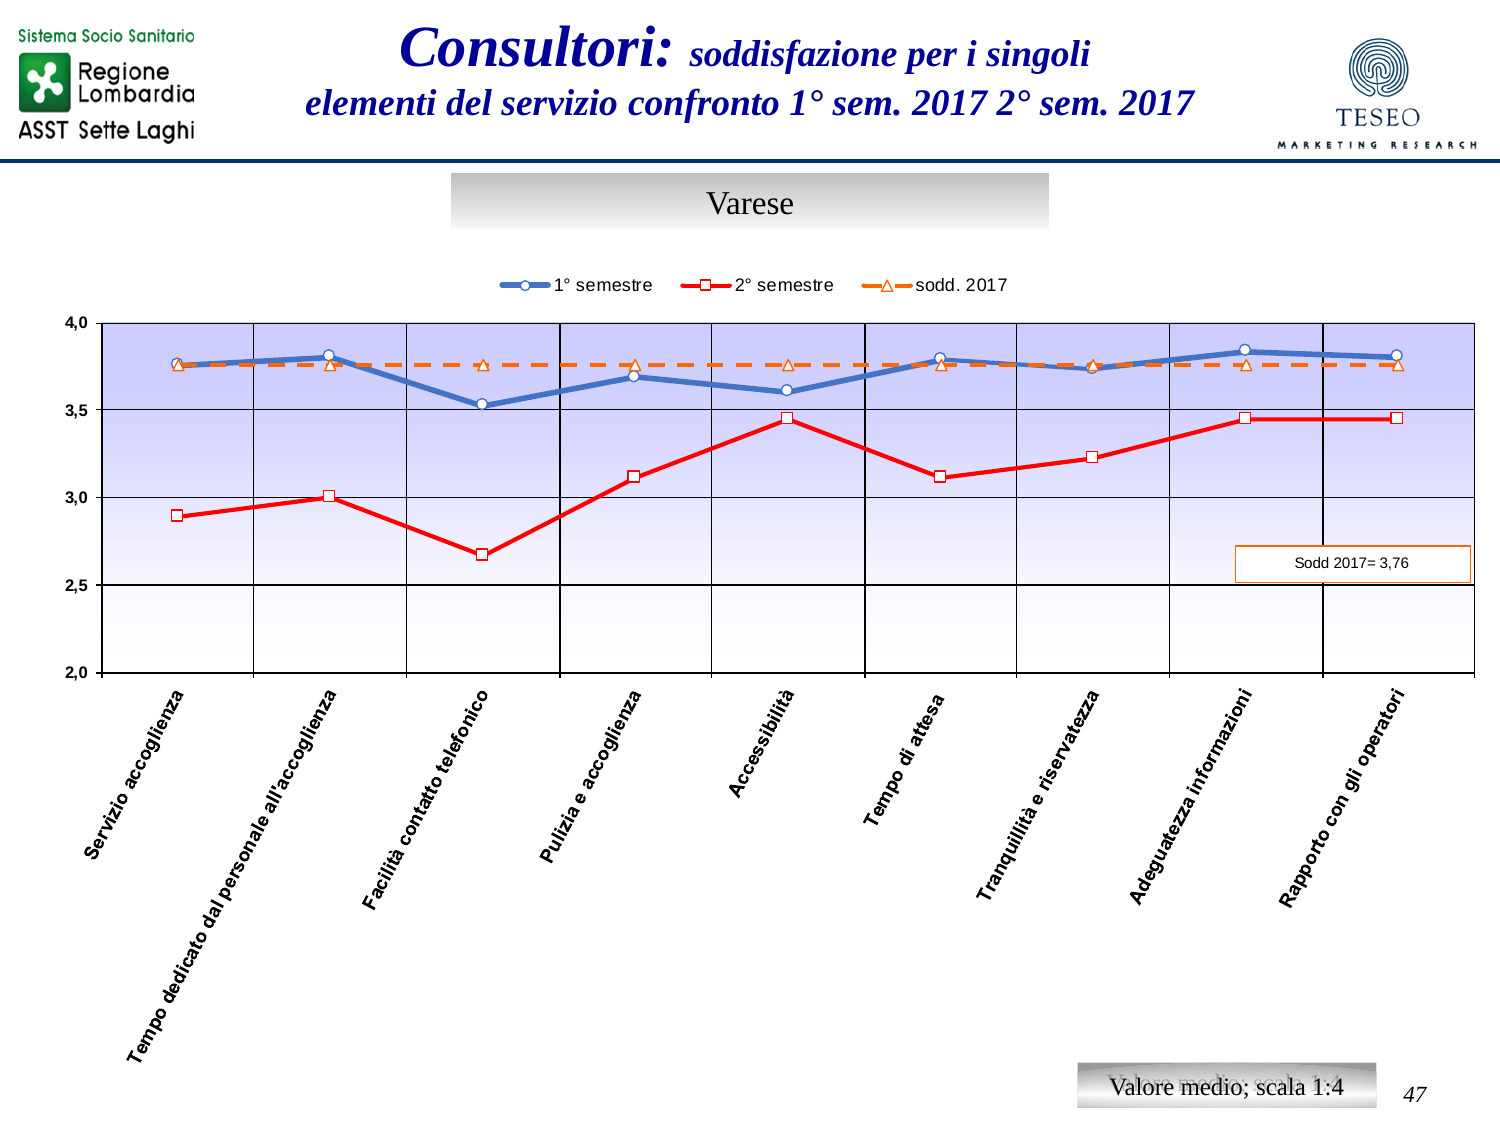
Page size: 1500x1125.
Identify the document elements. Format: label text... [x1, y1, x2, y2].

picture [21, 258, 1479, 1088]
text_box Valore medio; scala 1:4 [1077, 1062, 1377, 1108]
picture [19, 26, 194, 148]
text_box Consultori: soddisfazione per i singoli elementi del servizio confronto 1° sem. 2017 2° sem. 2017 [206, 25, 1294, 151]
picture [1294, 30, 1481, 149]
text_box Varese [451, 173, 1049, 229]
